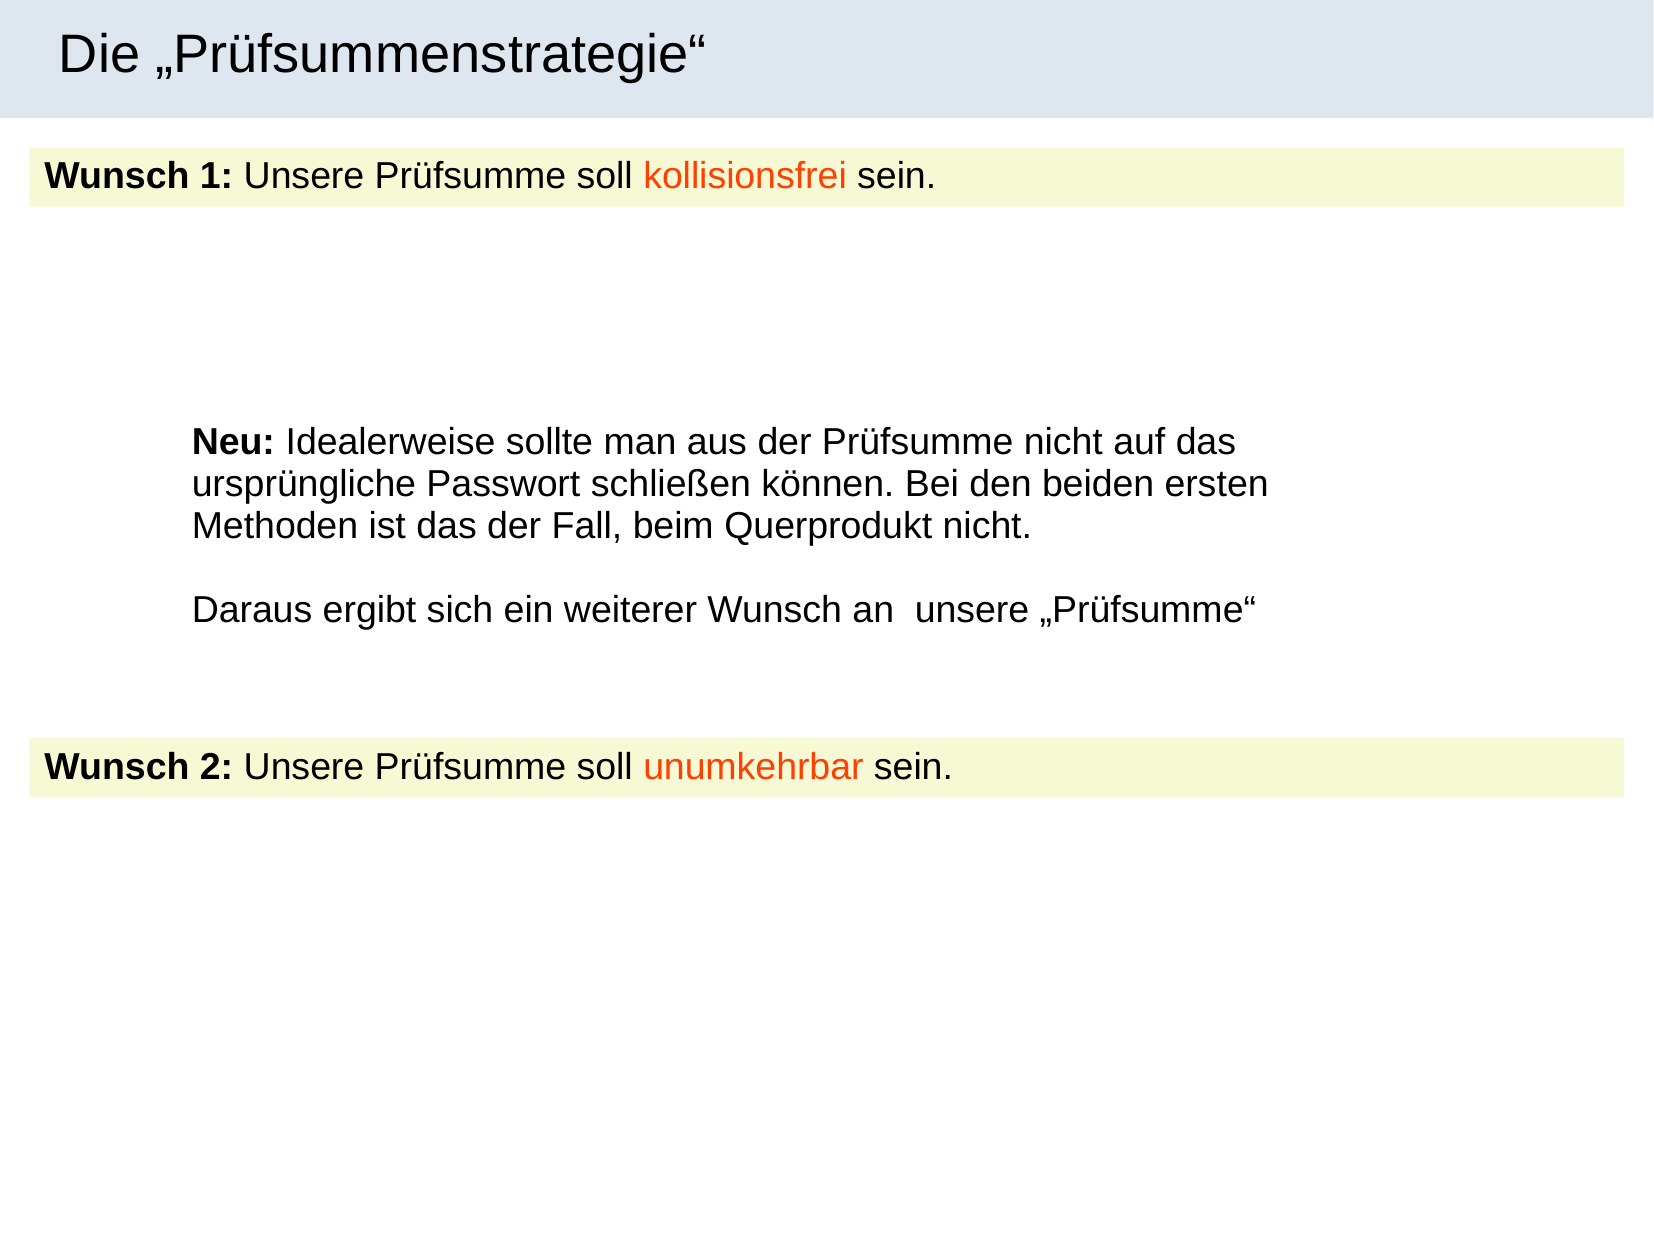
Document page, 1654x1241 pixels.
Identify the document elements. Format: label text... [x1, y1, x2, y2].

title Die „Prüfsummenstrategie“ [59, 19, 1548, 89]
text_box Wunsch 2: Unsere Prüfsumme soll unumkehrbar sein. [29, 738, 1625, 798]
text_box Wunsch 1: Unsere Prüfsumme soll kollisionsfrei sein. [29, 147, 1625, 207]
text_box Neu: Idealerweise sollte man aus der Prüfsumme nicht auf das ursprüngliche Passwort schließen können. Bei den beiden ersten Methoden ist das der Fall, beim Querprodukt nicht. Daraus ergibt sich ein weiterer Wunsch an unsere „Prüfsumme“ [177, 413, 1447, 639]
